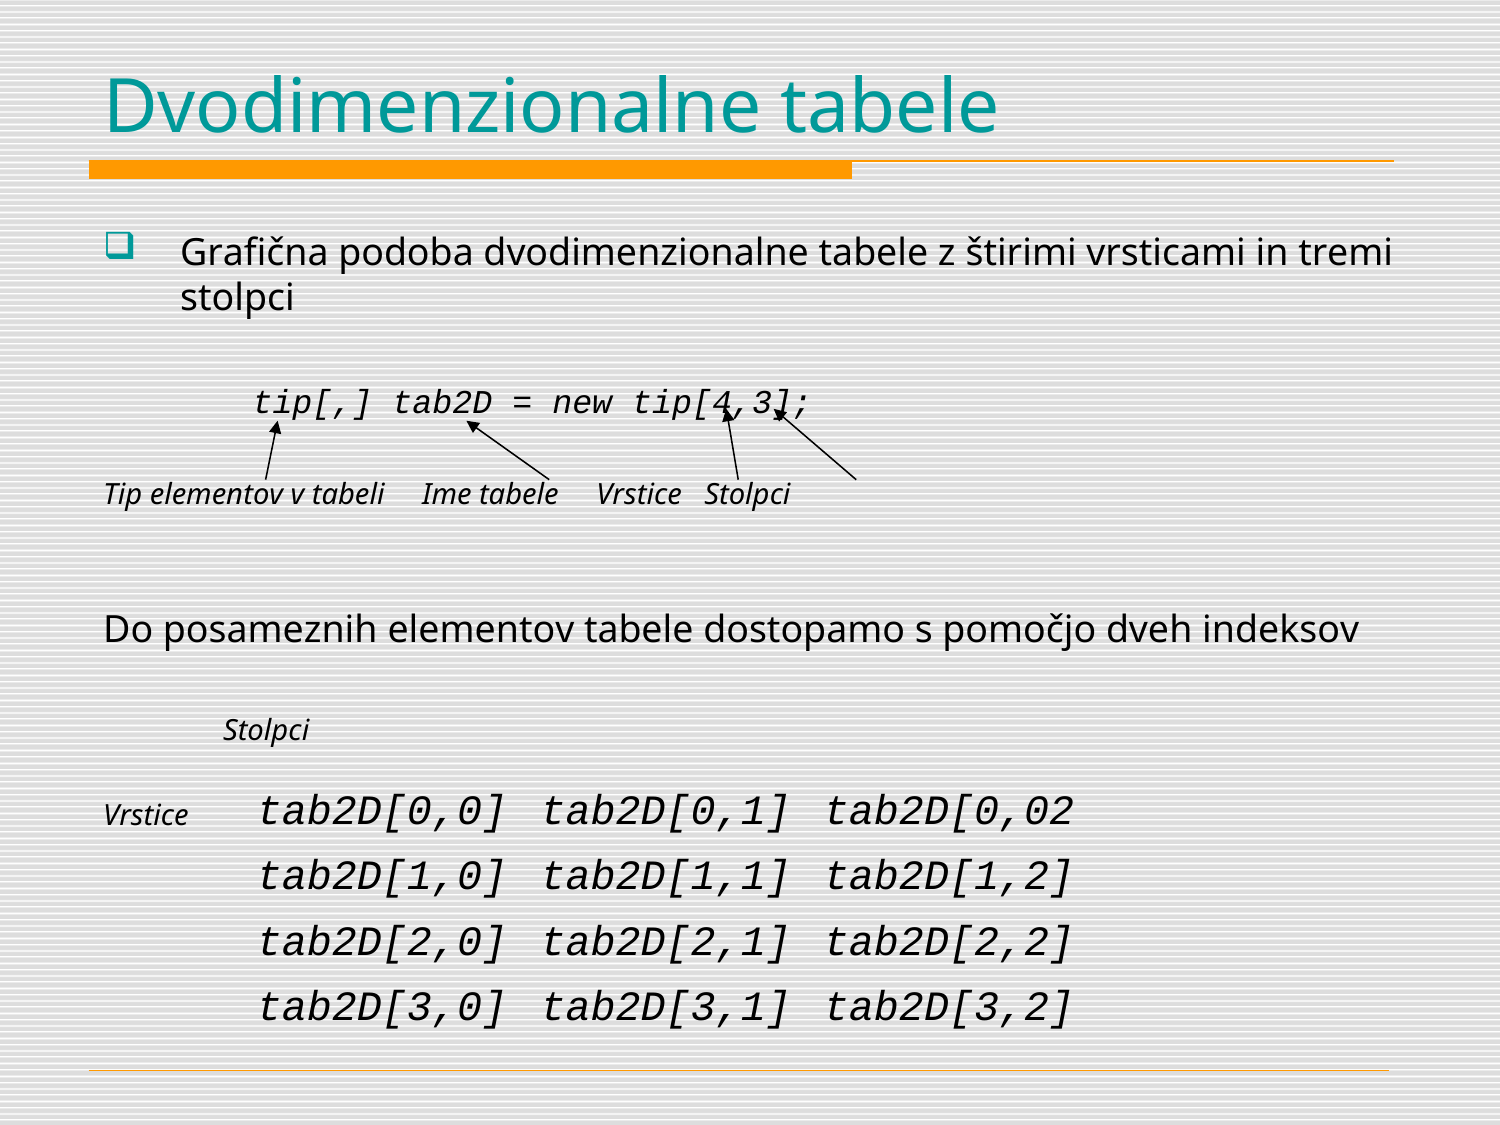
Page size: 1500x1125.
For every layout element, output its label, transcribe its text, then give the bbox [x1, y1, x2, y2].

table_cell tab2D[1,1] [526, 840, 809, 906]
title Dvodimenzionalne tabele [88, 42, 1401, 155]
table_header tab2D[0,1] [526, 775, 809, 840]
table_cell tab2D[2,0] [242, 906, 526, 971]
table_cell tab2D[3,2] [809, 971, 1093, 1037]
table_cell tab2D[3,1] [526, 971, 809, 1037]
table_cell tab2D[1,0] [242, 840, 526, 906]
table_cell tab2D[2,1] [526, 906, 809, 971]
table_cell tab2D[2,2] [809, 906, 1093, 971]
table_header tab2D[0,0] [242, 775, 526, 840]
table_header tab2D[0,02 [809, 775, 1093, 840]
table_cell tab2D[3,0] [242, 971, 526, 1037]
list Grafična podoba dvodimenzionalne tabele z štirimi vrsticami in tremi stolpci tip[,] tab2D = new tip[4,3]; Tip elementov v tabeli Ime tabele Vrstice Stolpci Do posameznih elementov tabele dostopamo s pomočjo dveh indeksov Stolpci Vrstice [88, 220, 1483, 1059]
picture [0, 0, 1500, 1125]
table_cell tab2D[1,2] [809, 840, 1093, 906]
